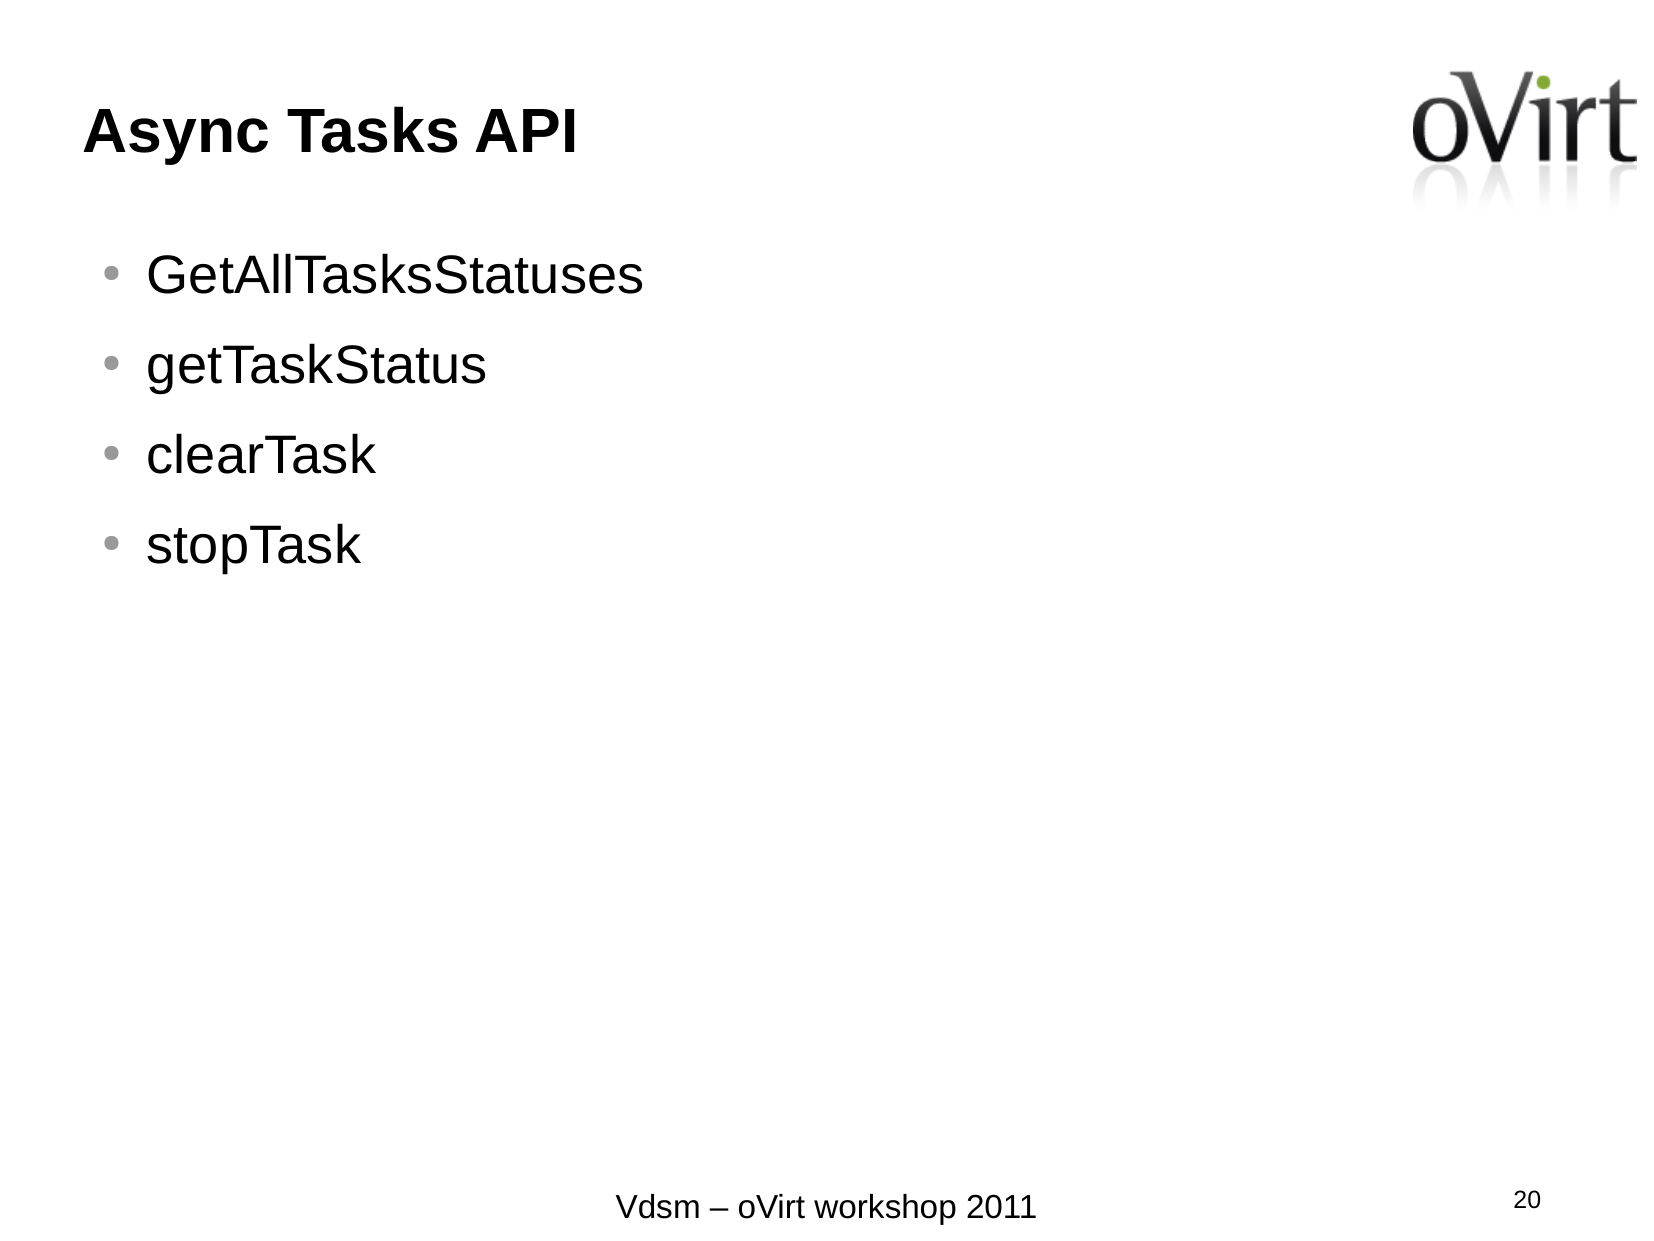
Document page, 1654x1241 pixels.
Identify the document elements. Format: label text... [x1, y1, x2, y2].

title Async Tasks API [82, 45, 1303, 218]
picture [1413, 63, 1637, 212]
list GetAllTasksStatuses getTaskStatus clearTask stopTask [86, 244, 1576, 1024]
